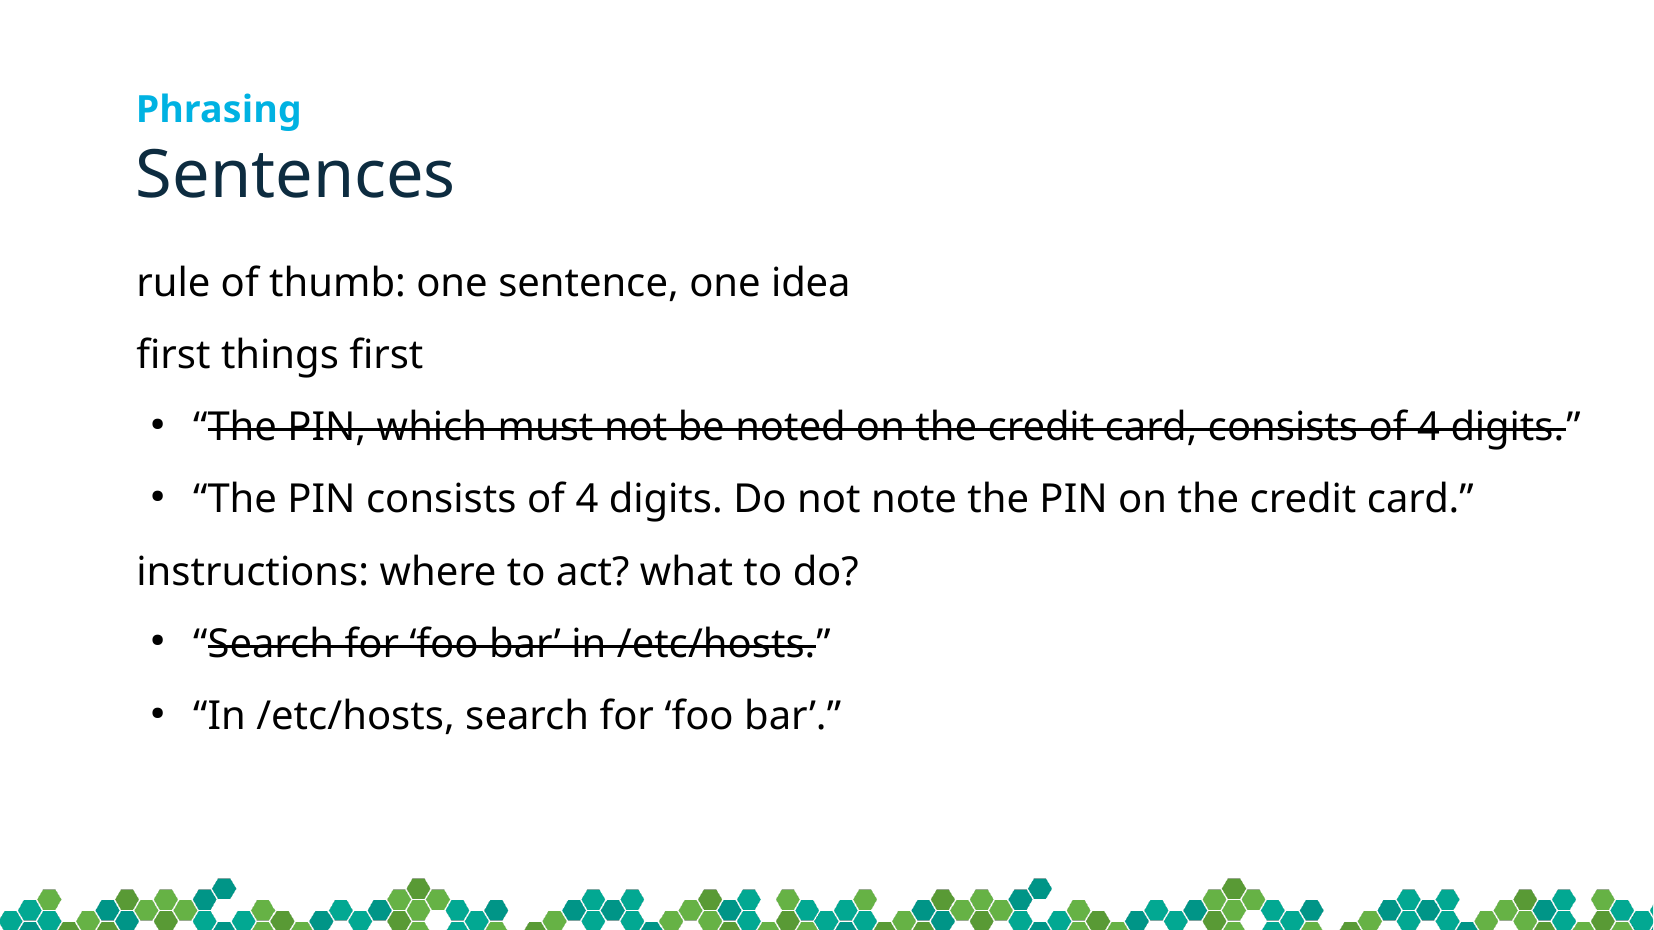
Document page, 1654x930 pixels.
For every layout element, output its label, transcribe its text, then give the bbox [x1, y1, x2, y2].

list rule of thumb: one sentence, one idea first things first “The PIN, which must not be noted on the credit card, consists of 4 digits.” “The PIN consists of 4 digits. Do not note the PIN on the credit card.” instructions: where to act? what to do? “Search for ‘foo bar’ in /etc/hosts.” “In /etc/hosts, search for ‘foo bar’.” [136, 253, 1595, 793]
picture [0, 870, 1654, 930]
title Phrasing Sentences [135, 72, 1594, 228]
